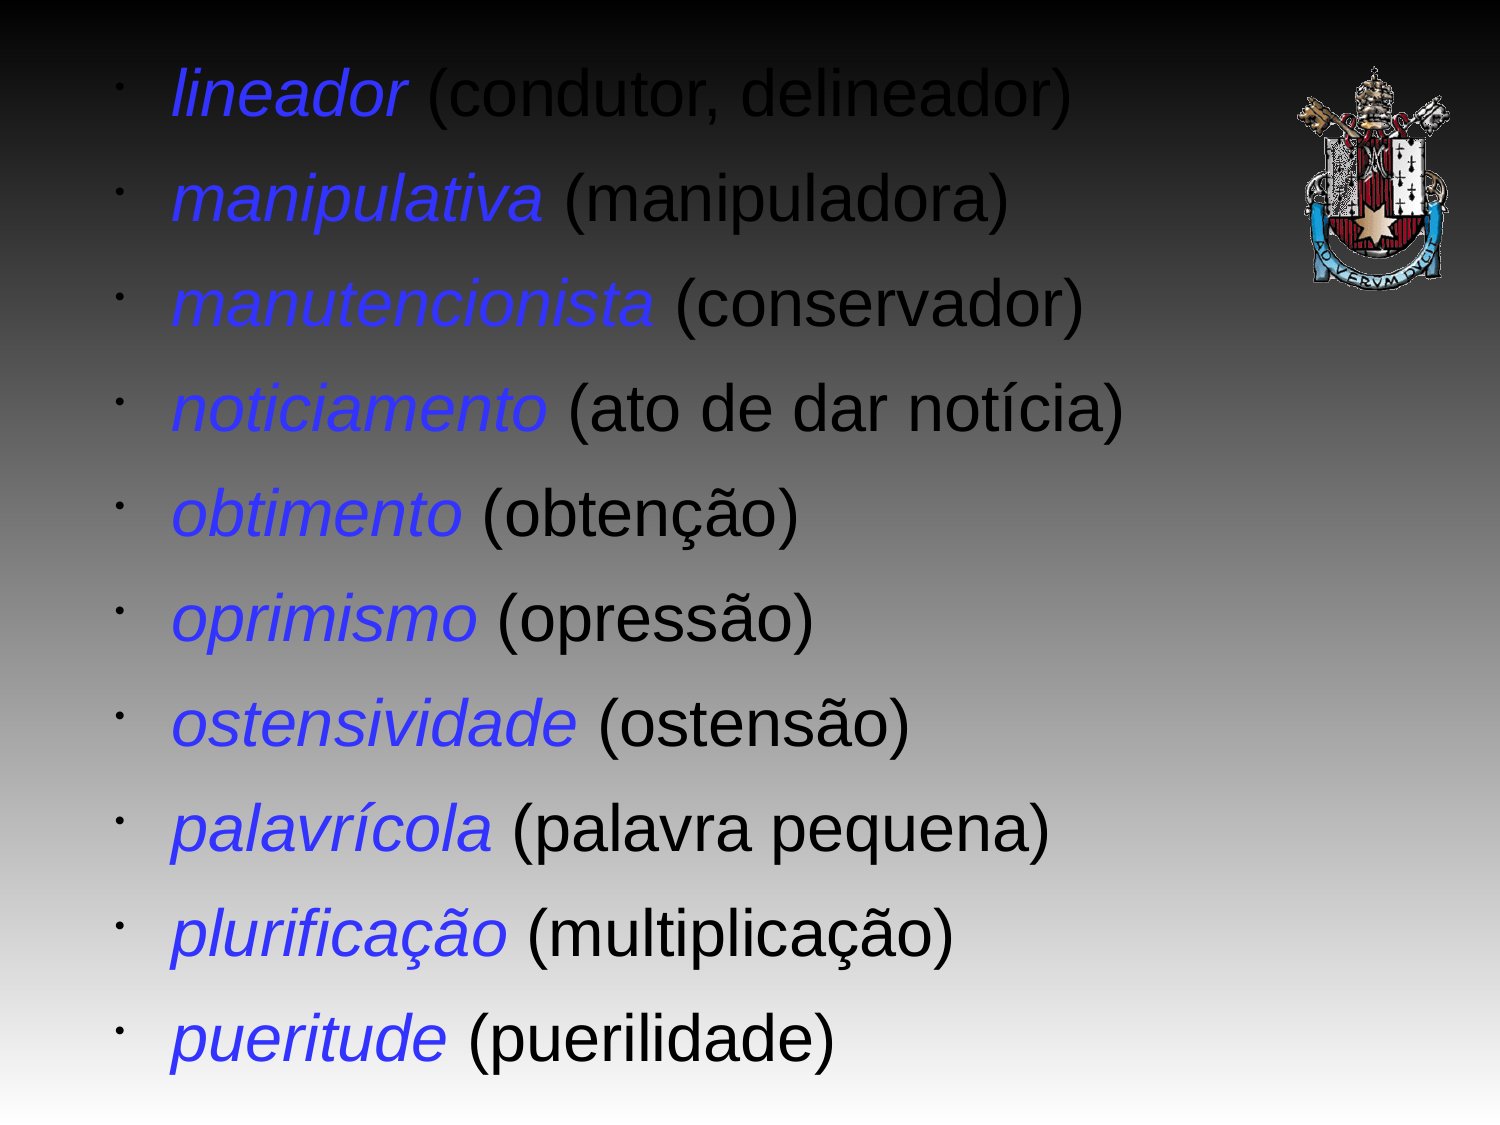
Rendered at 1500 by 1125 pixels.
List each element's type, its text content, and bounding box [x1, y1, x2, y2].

list lineador (condutor, delineador) manipulativa (manipuladora) manutencionista (conservador) noticiamento (ato de dar notícia) obtimento (obtenção) oprimismo (opressão) ostensividade (ostensão) palavrícola (palavra pequena) plurificação (multiplicação) pueritude (puerilidade) [100, 42, 1412, 1071]
chart [1297, 66, 1450, 291]
